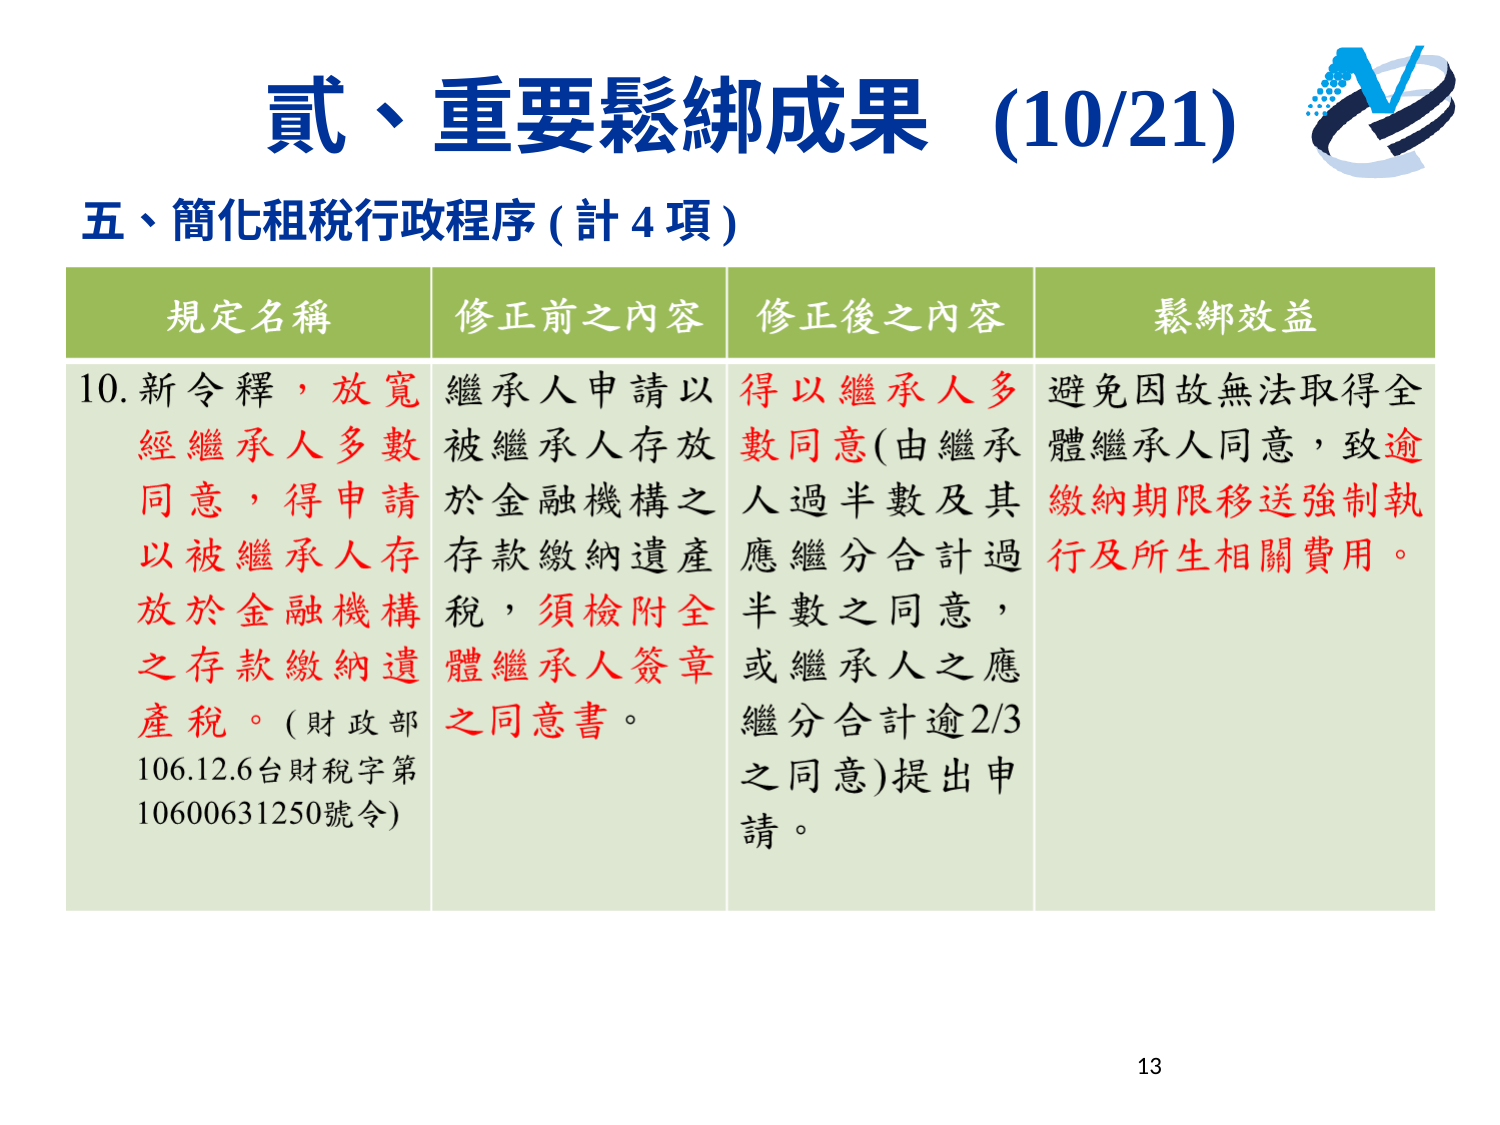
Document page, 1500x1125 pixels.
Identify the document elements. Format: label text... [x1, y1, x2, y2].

text_box 13 [1121, 1035, 1472, 1095]
title 貳、重要鬆綁成果 (10/21) [76, 19, 1427, 207]
text_box 五、簡化租稅行政程序(計4項) [64, 184, 705, 256]
picture [64, 266, 1437, 912]
